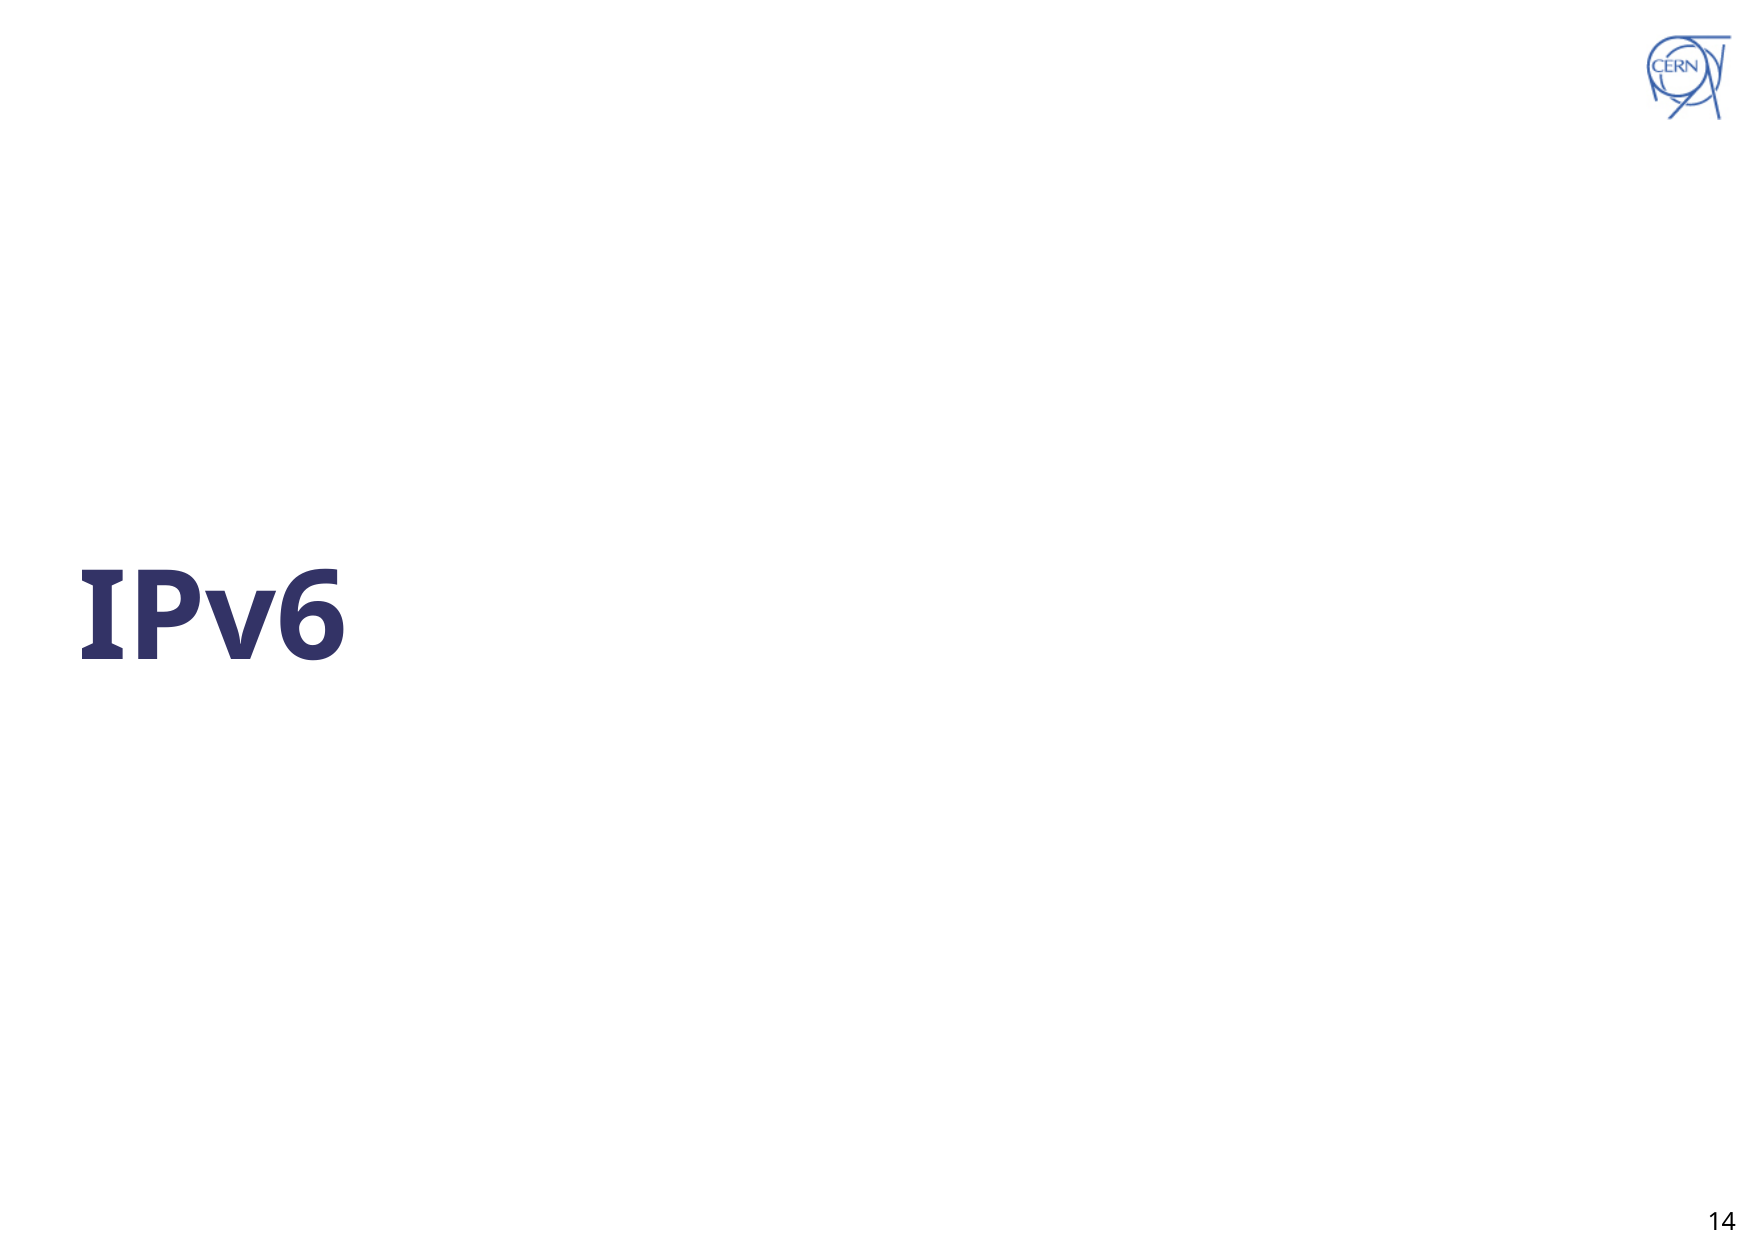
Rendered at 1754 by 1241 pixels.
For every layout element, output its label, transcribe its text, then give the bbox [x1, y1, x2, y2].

title IPv6 [78, 521, 1636, 702]
picture [1646, 34, 1732, 120]
